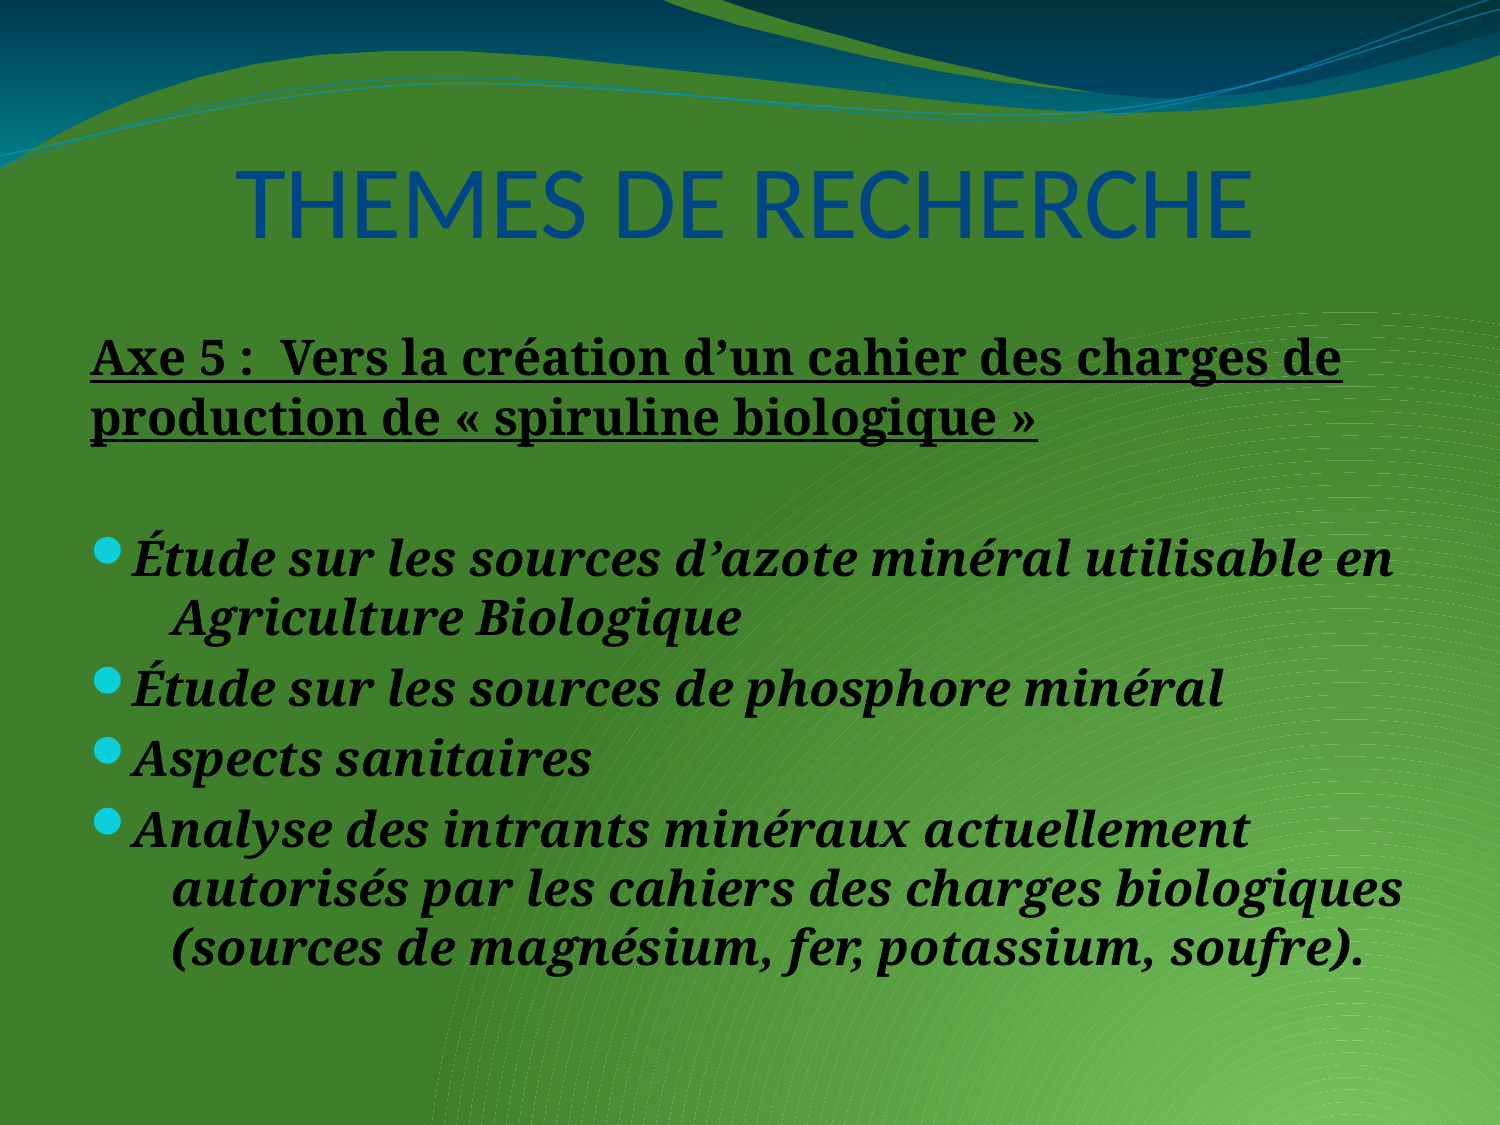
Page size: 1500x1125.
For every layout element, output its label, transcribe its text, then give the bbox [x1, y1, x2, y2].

list Axe 5 : Vers la création d’un cahier des charges de production de « spiruline biologique » Étude sur les sources d’azote minéral utilisable en Agriculture Biologique Étude sur les sources de phosphore minéral Aspects sanitaires Analyse des intrants minéraux actuellement autorisés par les cahiers des charges biologiques (sources de magnésium, fer, potassium, soufre). [75, 318, 1426, 1038]
title THEMES DE RECHERCHE [70, 72, 1421, 260]
